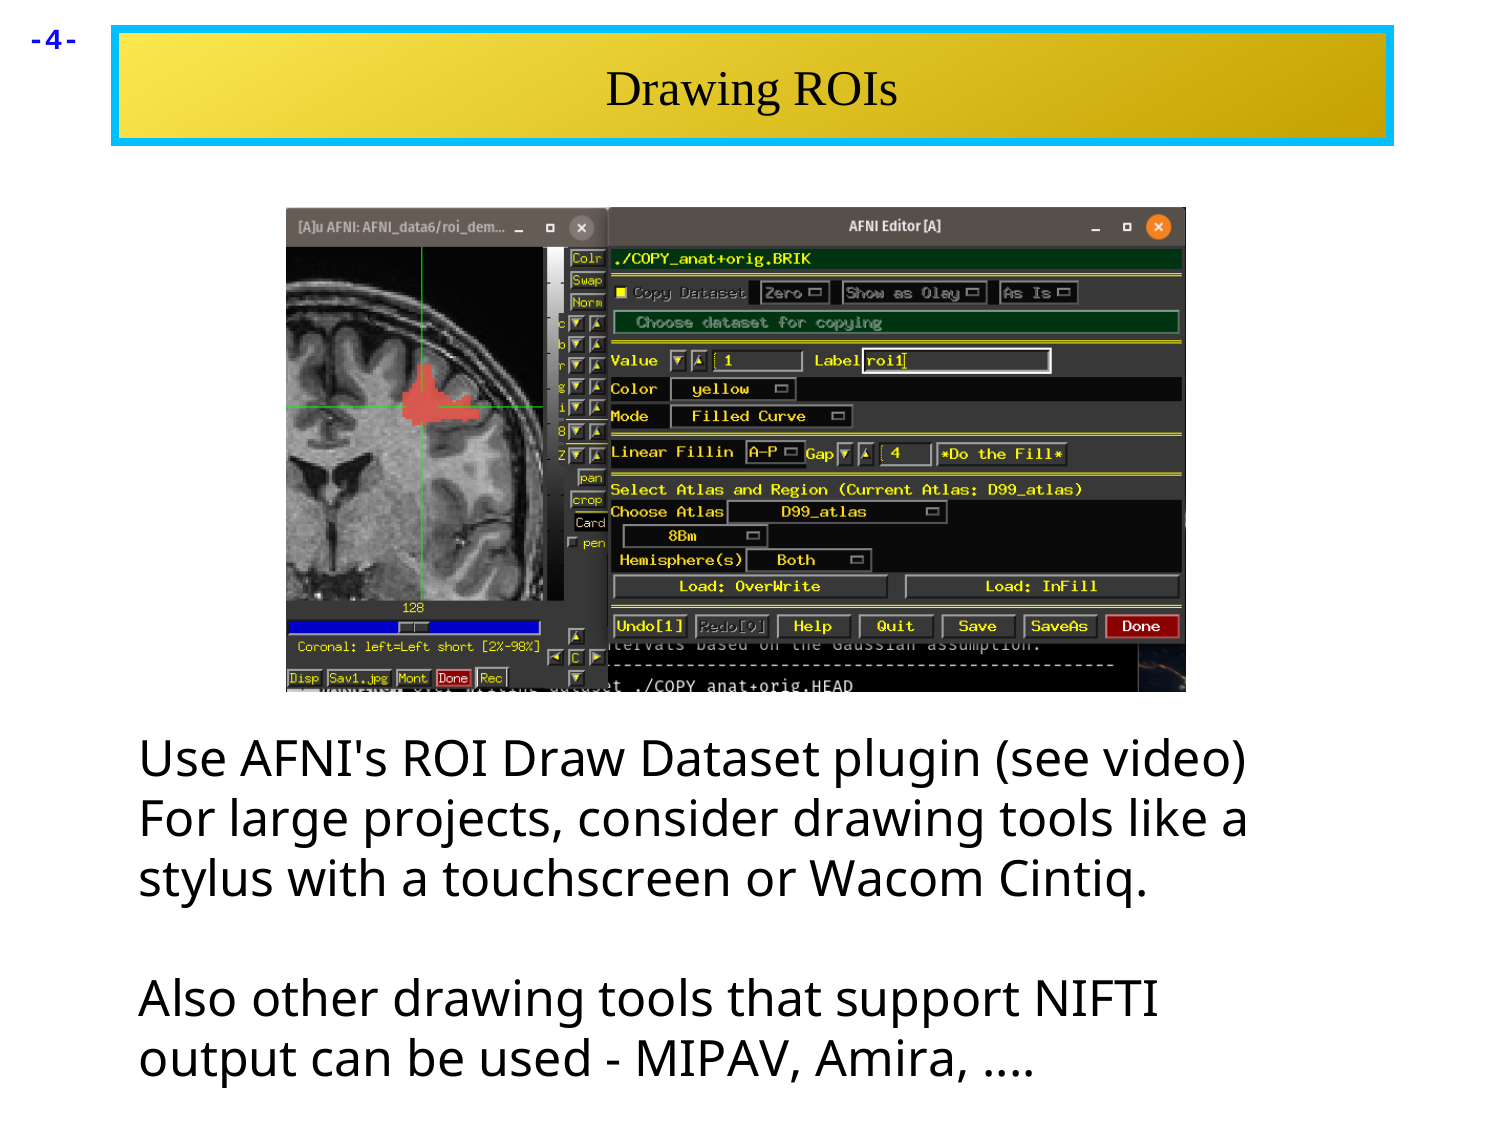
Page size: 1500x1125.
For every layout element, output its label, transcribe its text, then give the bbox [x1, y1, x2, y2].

picture [286, 207, 1186, 692]
text_box Use AFNI's ROI Draw Dataset plugin (see video) For large projects, consider drawing tools like a stylus with a touchscreen or Wacom Cintiq. Also other drawing tools that support NIFTI output can be used - MIPAV, Amira, .... [124, 719, 1345, 1125]
title Drawing ROIs [114, 29, 1390, 142]
